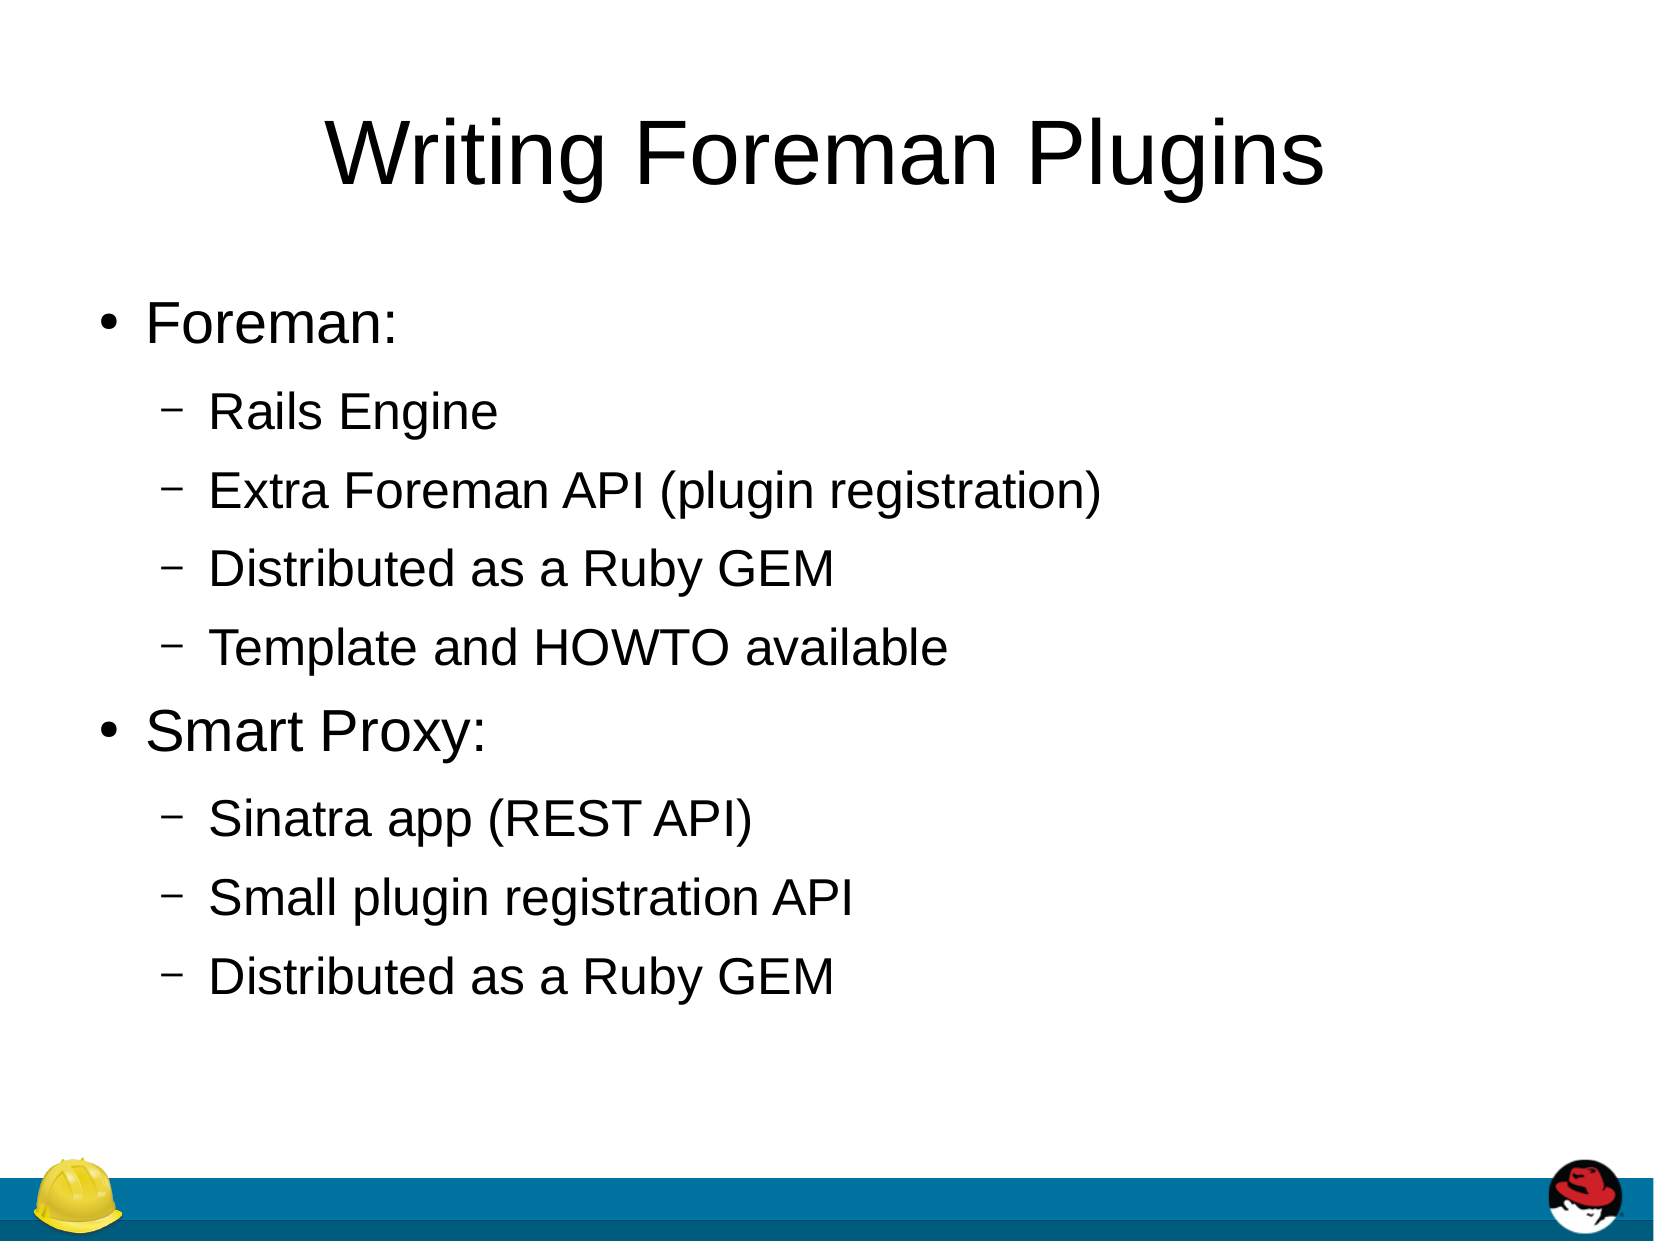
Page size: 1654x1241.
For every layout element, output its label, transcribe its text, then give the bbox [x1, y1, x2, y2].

list Foreman: Rails Engine Extra Foreman API (plugin registration) Distributed as a Ruby GEM Template and HOWTO available Smart Proxy: Sinatra app (REST API) Small plugin registration API Distributed as a Ruby GEM [82, 290, 1571, 1010]
picture [23, 1145, 130, 1235]
title Writing Foreman Plugins [82, 49, 1571, 257]
picture [1547, 1157, 1630, 1233]
